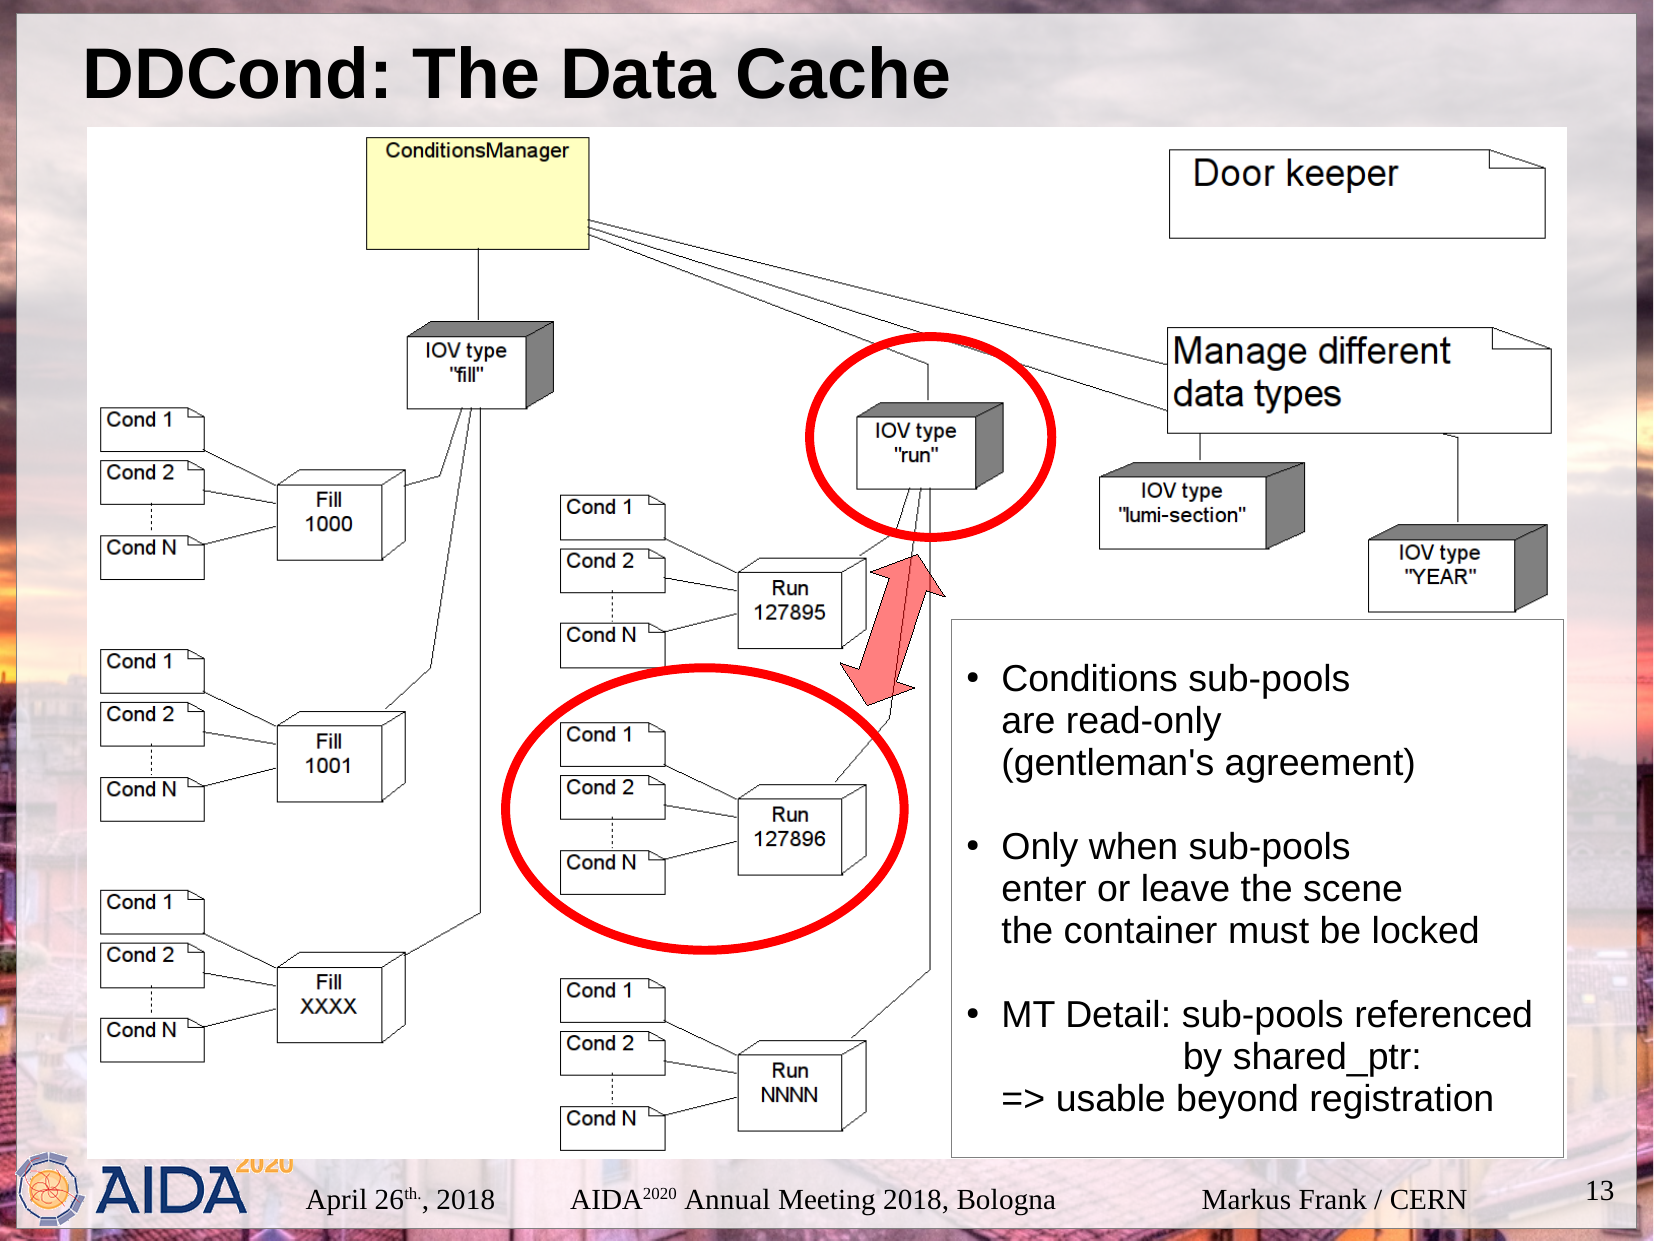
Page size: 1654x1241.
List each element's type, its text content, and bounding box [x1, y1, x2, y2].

title DDCond: The Data Cache [82, 0, 1535, 400]
picture [0, 0, 1654, 1241]
text_box Conditions sub-pools are read-only (gentleman's agreement) Only when sub-pools enter or leave the scene the container must be locked MT Detail: sub-pools referenced by shared_ptr: => usable beyond registration [951, 619, 1564, 1158]
picture [815, 400, 1047, 532]
title DDCond: The Data Cache [824, 342, 1037, 400]
text_box [840, 554, 946, 706]
